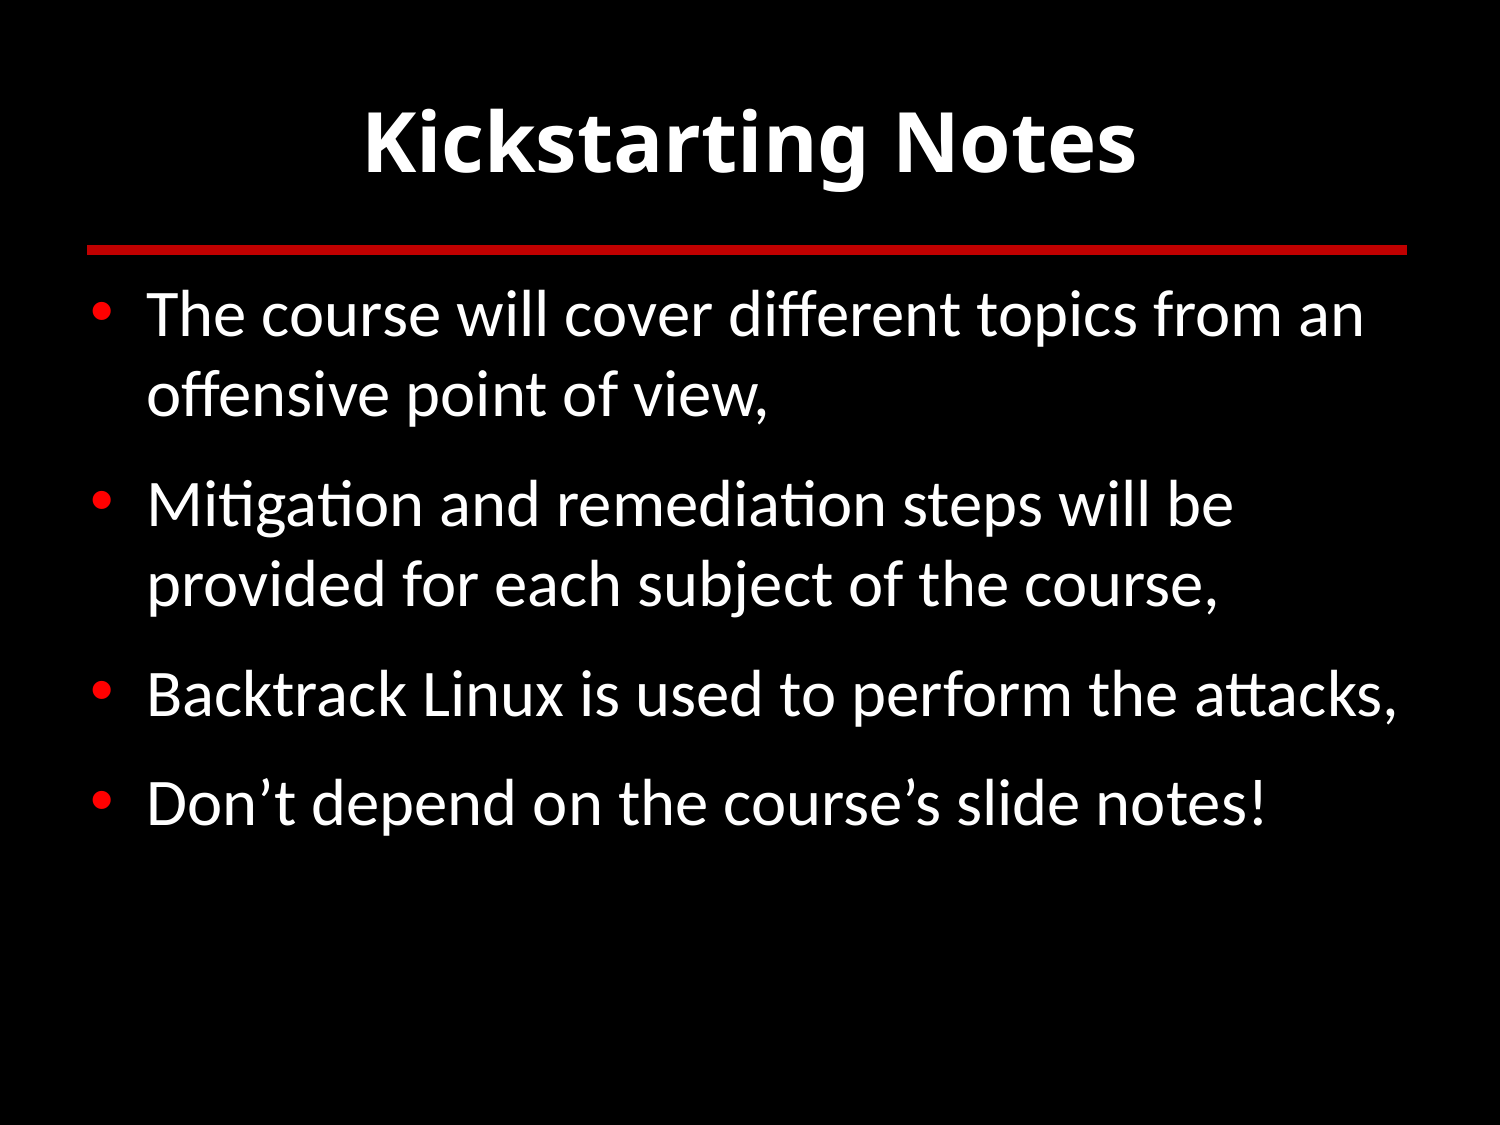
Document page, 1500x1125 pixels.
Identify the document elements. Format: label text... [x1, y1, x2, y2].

list The course will cover different topics from an offensive point of view, Mitigation and remediation steps will be provided for each subject of the course, Backtrack Linux is used to perform the attacks, Don’t depend on the course’s slide notes! [75, 262, 1425, 1005]
title Kickstarting Notes [75, 45, 1425, 233]
